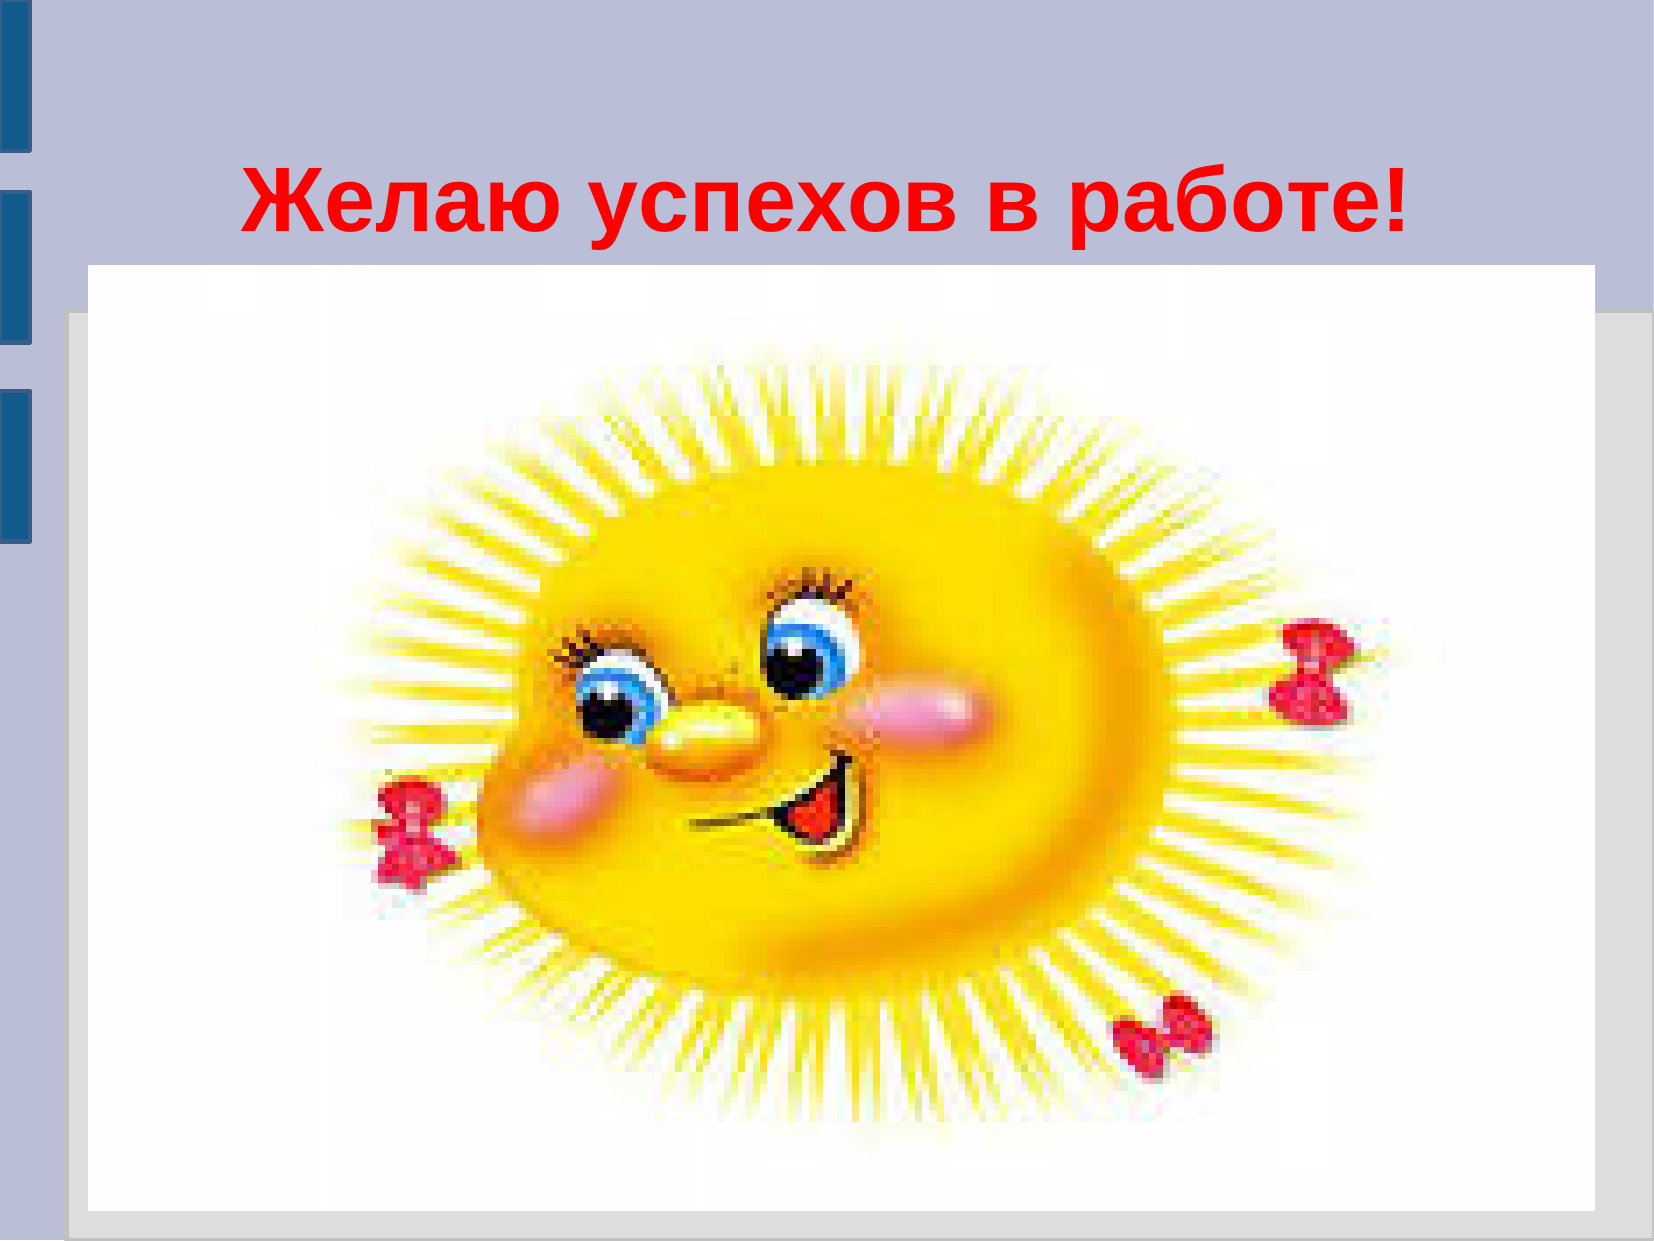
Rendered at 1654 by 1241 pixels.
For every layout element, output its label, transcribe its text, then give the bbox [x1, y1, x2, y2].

title Желаю успехов в работе! [121, 98, 1534, 265]
picture [88, 265, 1595, 1211]
